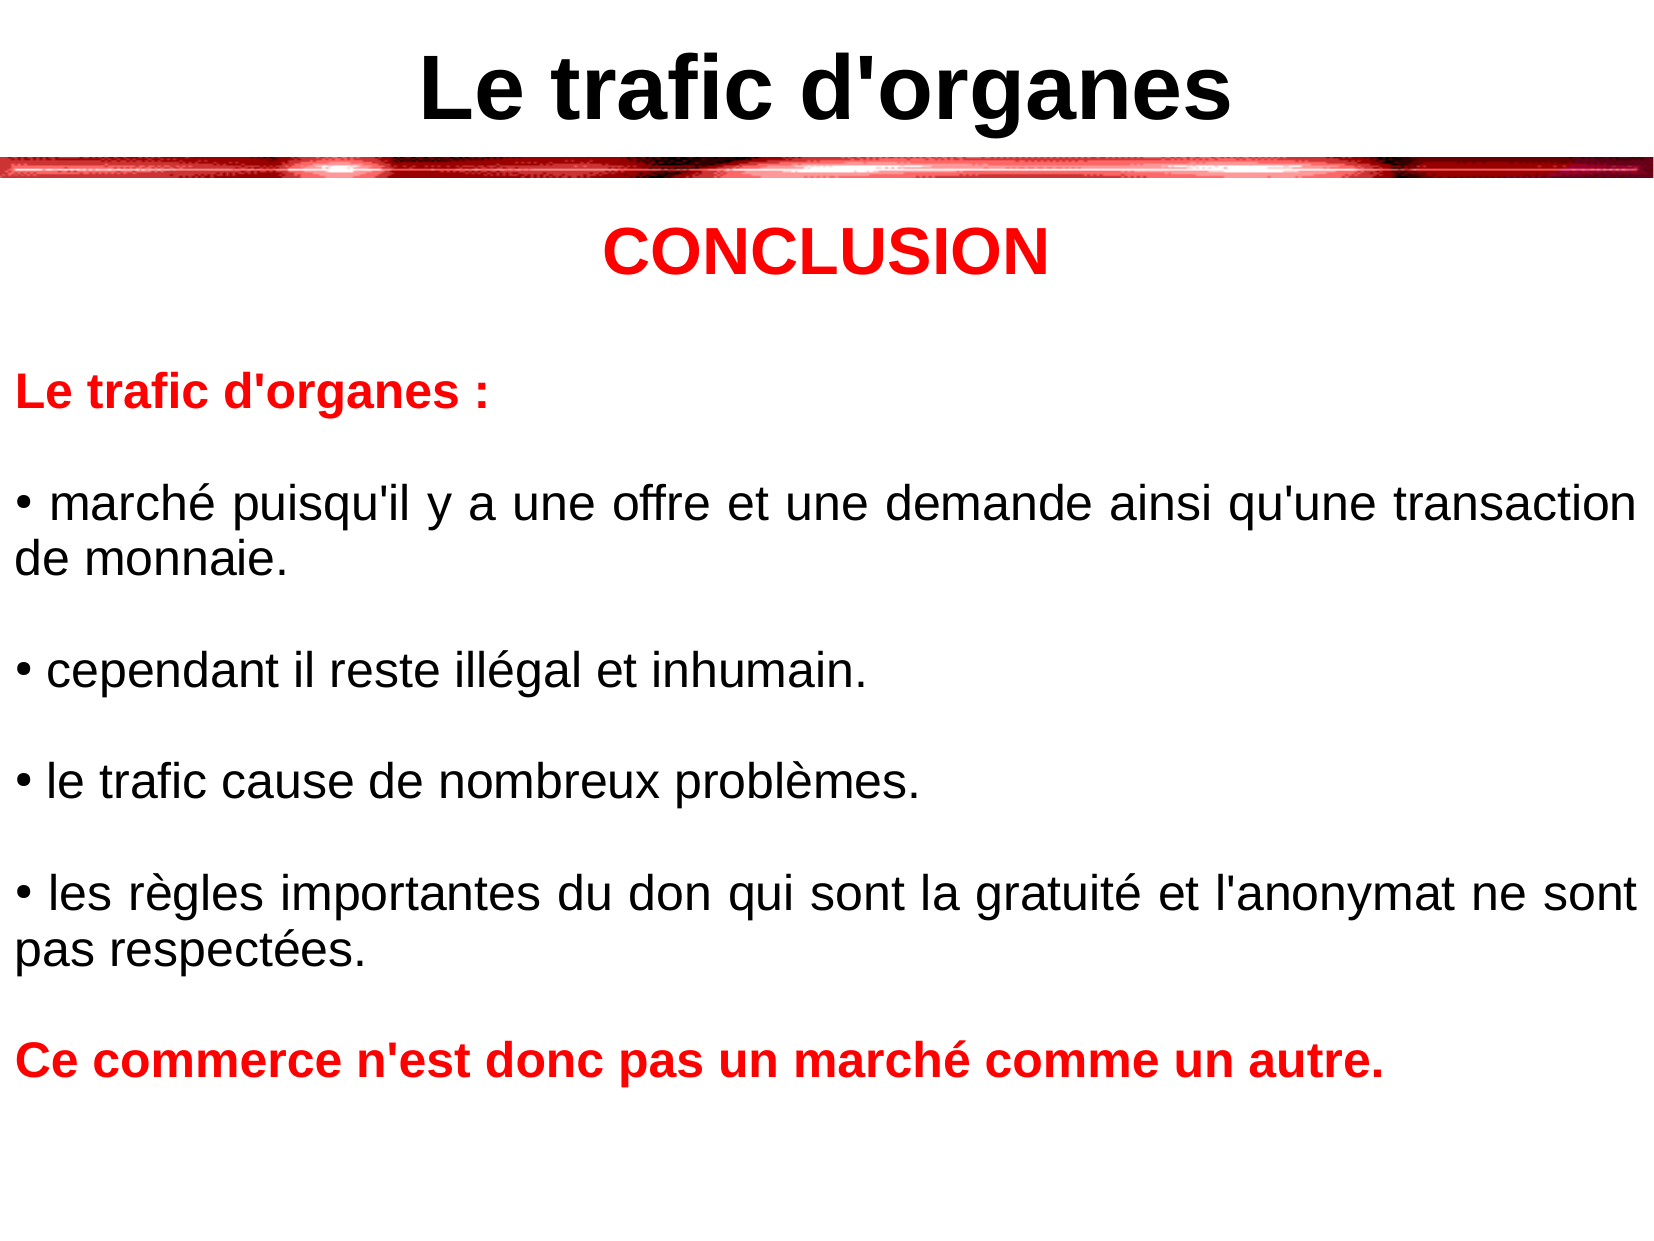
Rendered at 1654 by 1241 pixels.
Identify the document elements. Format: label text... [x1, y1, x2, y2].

picture [0, 157, 1654, 178]
text_box Le trafic d'organes [0, 29, 1654, 148]
text_box Le trafic d'organes : marché puisqu'il y a une offre et une demande ainsi qu'une transaction de monnaie. cependant il reste illégal et inhumain. le trafic cause de nombreux problèmes. les règles importantes du don qui sont la gratuité et l'anonymat ne sont pas respectées. Ce commerce n'est donc pas un marché comme un autre. [0, 356, 1654, 1099]
text_box CONCLUSION [147, 206, 1506, 297]
